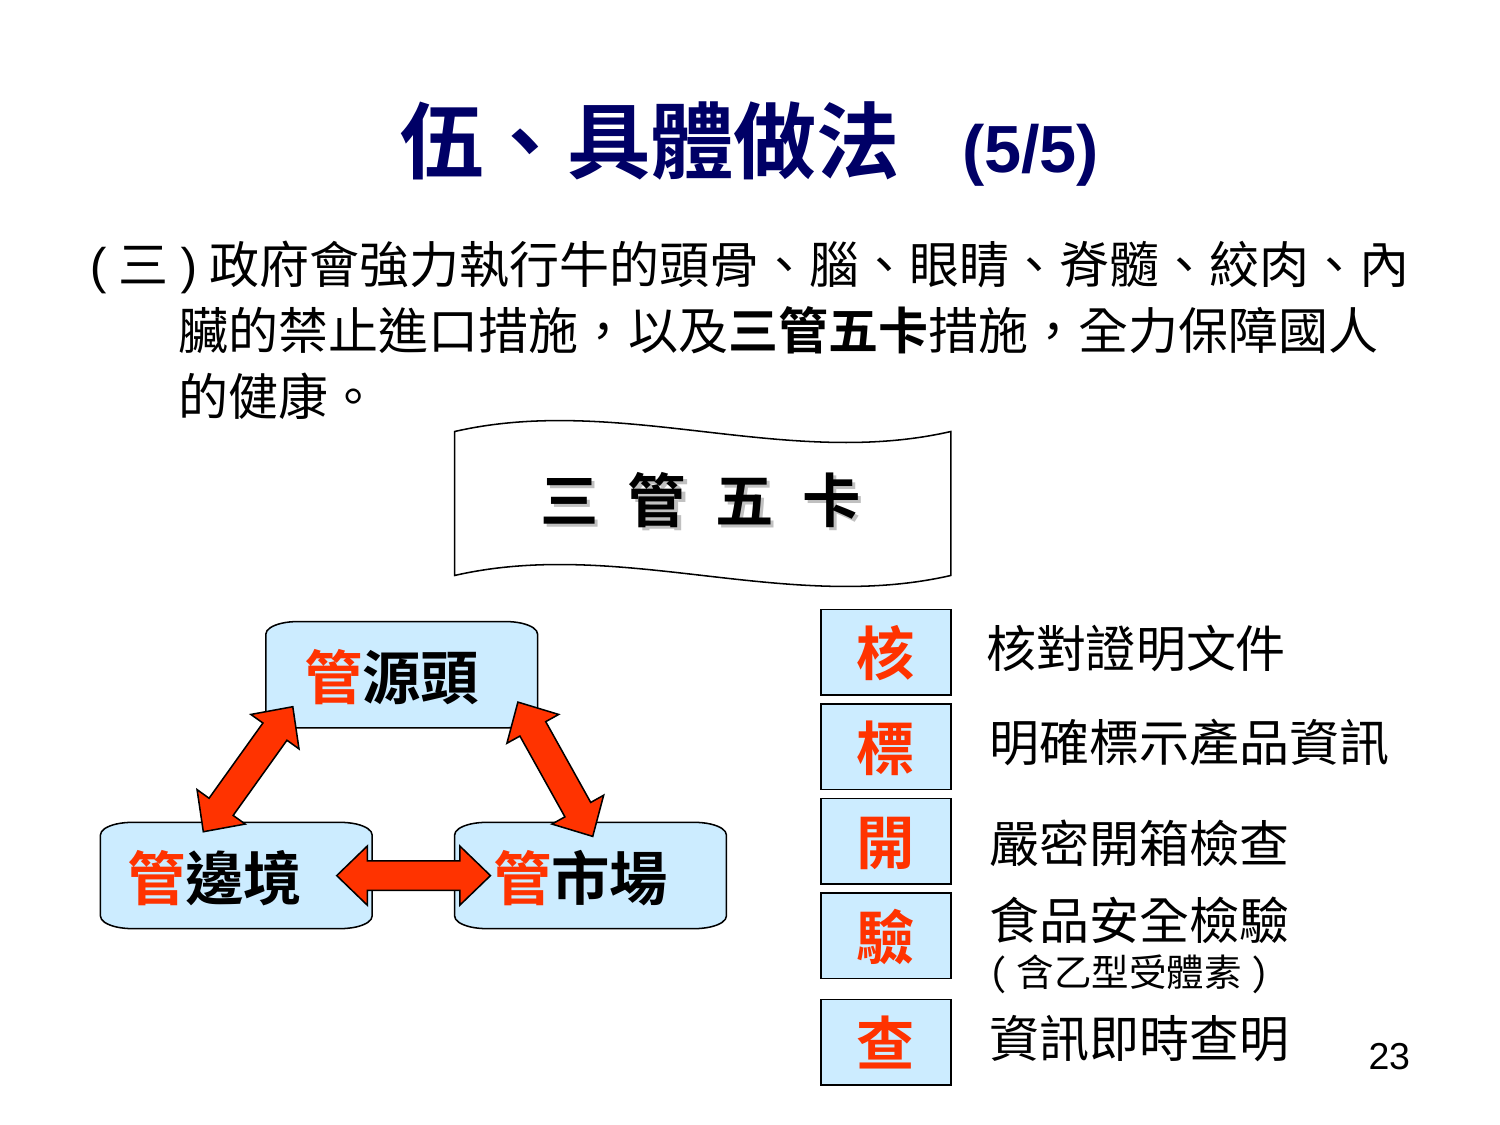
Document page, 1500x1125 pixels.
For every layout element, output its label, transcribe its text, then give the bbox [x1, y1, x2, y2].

text_box [100, 621, 727, 929]
text_box 管邊境 [112, 834, 361, 920]
text_box 標 [821, 704, 952, 790]
list (三)政府會強力執行牛的頭骨、腦、眼睛、脊髓、絞肉、內臟的禁止進口措施，以及三管五卡措施，全力保障國人的健康。 [75, 219, 1426, 461]
text_box 嚴密開箱檢查 [974, 809, 1436, 881]
text_box 查 [821, 999, 952, 1085]
text_box 管源頭 [289, 633, 538, 719]
text_box 核 [821, 609, 952, 696]
text_box 三 管 五 卡 [525, 456, 1010, 542]
title 伍、具體做法 (5/5) [75, 45, 1426, 219]
text_box 驗 [821, 893, 952, 979]
text_box 開 [821, 798, 952, 885]
text_box 核對證明文件 [971, 609, 1341, 686]
text_box 資訊即時查明 [974, 999, 1436, 1075]
text_box 明確標示產品資訊 [974, 704, 1436, 780]
text_box 管市場 [478, 834, 727, 920]
text_box 食品安全檢驗 (含乙型受體素) [974, 881, 1436, 999]
